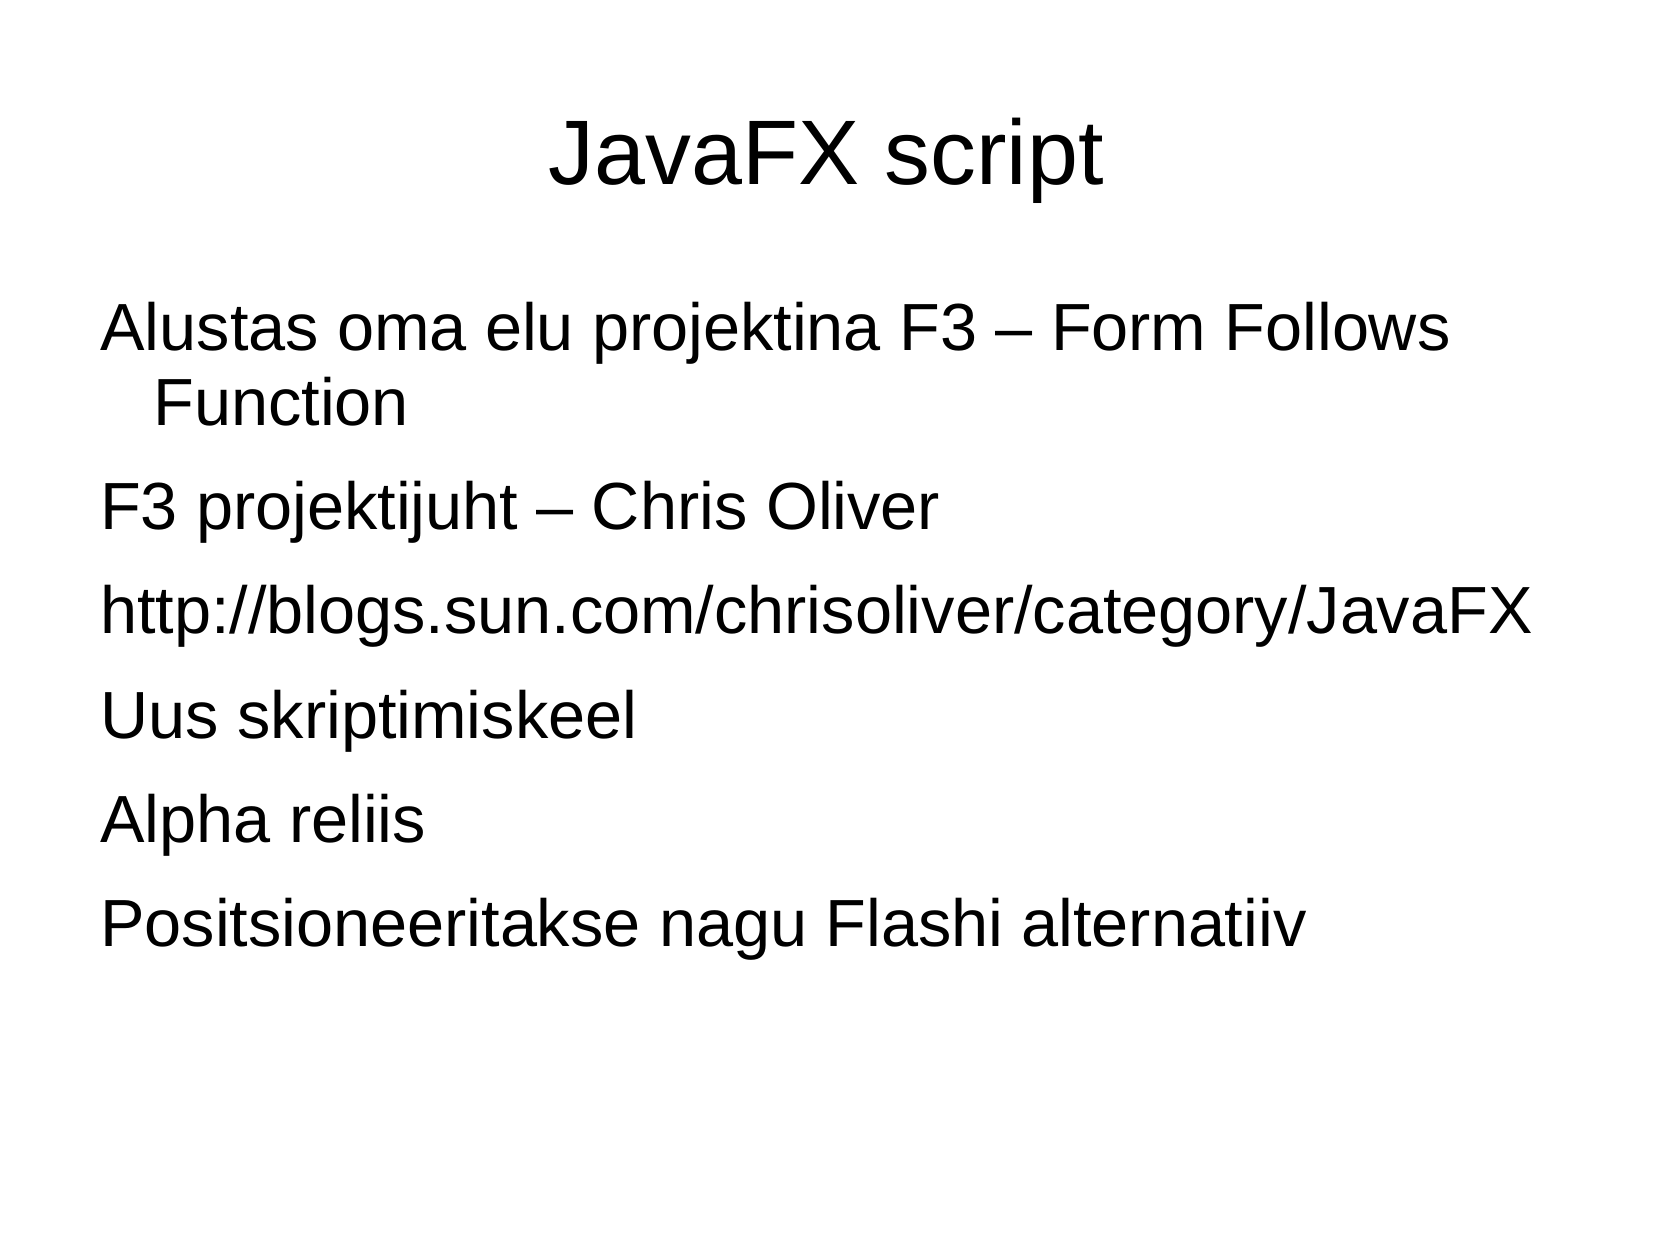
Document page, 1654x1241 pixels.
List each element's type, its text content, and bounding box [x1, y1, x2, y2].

list Alustas oma elu projektina F3 – Form Follows Function F3 projektijuht – Chris Oliver http://blogs.sun.com/chrisoliver/category/JavaFX Uus skriptimiskeel Alpha reliis Positsioneeritakse nagu Flashi alternatiiv [82, 290, 1571, 1094]
title JavaFX script [82, 49, 1571, 257]
